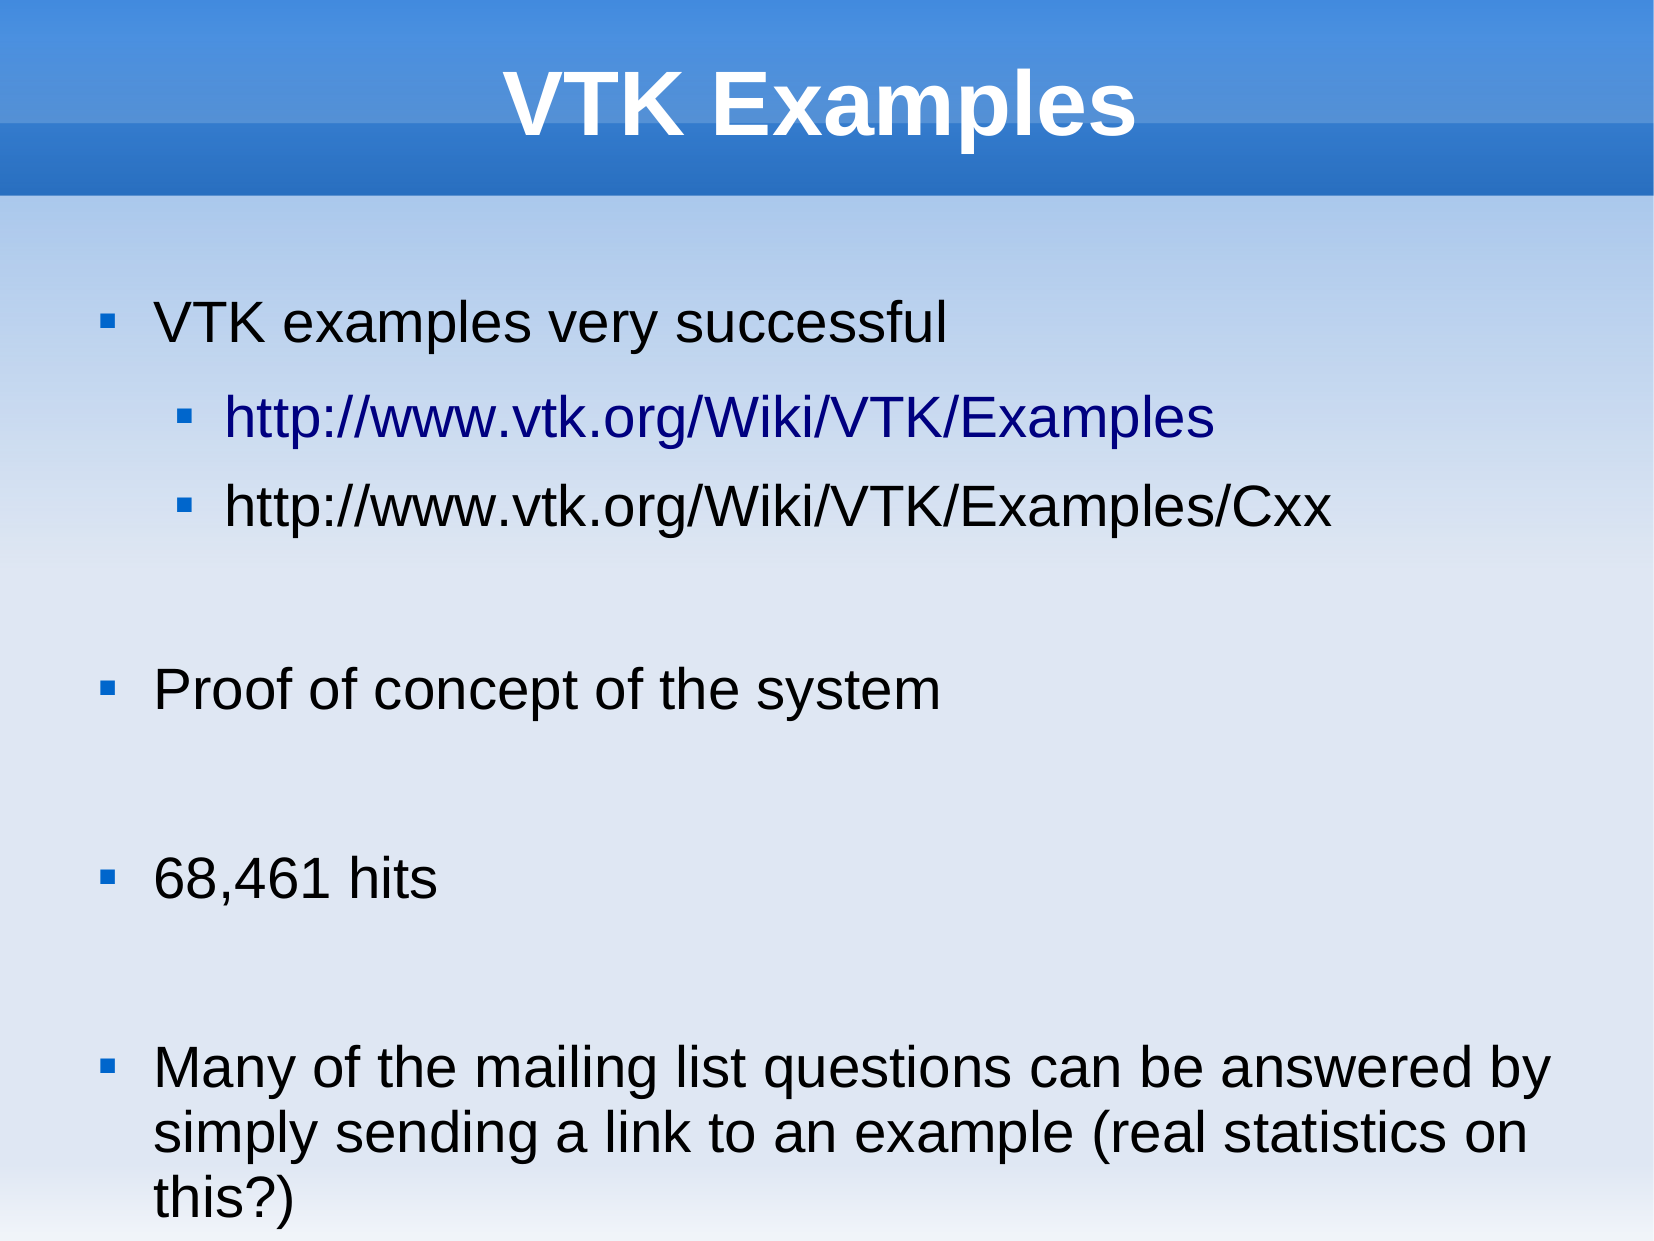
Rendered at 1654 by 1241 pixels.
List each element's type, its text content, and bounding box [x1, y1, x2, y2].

list VTK examples very successful http://www.vtk.org/Wiki/VTK/Examples http://www.vtk.org/Wiki/VTK/Examples/Cxx Proof of concept of the system 68,461 hits Many of the mailing list questions can be answered by simply sending a link to an example (real statistics on this?) [82, 290, 1571, 1230]
title VTK Examples [76, 7, 1565, 200]
picture [0, 0, 1654, 1241]
